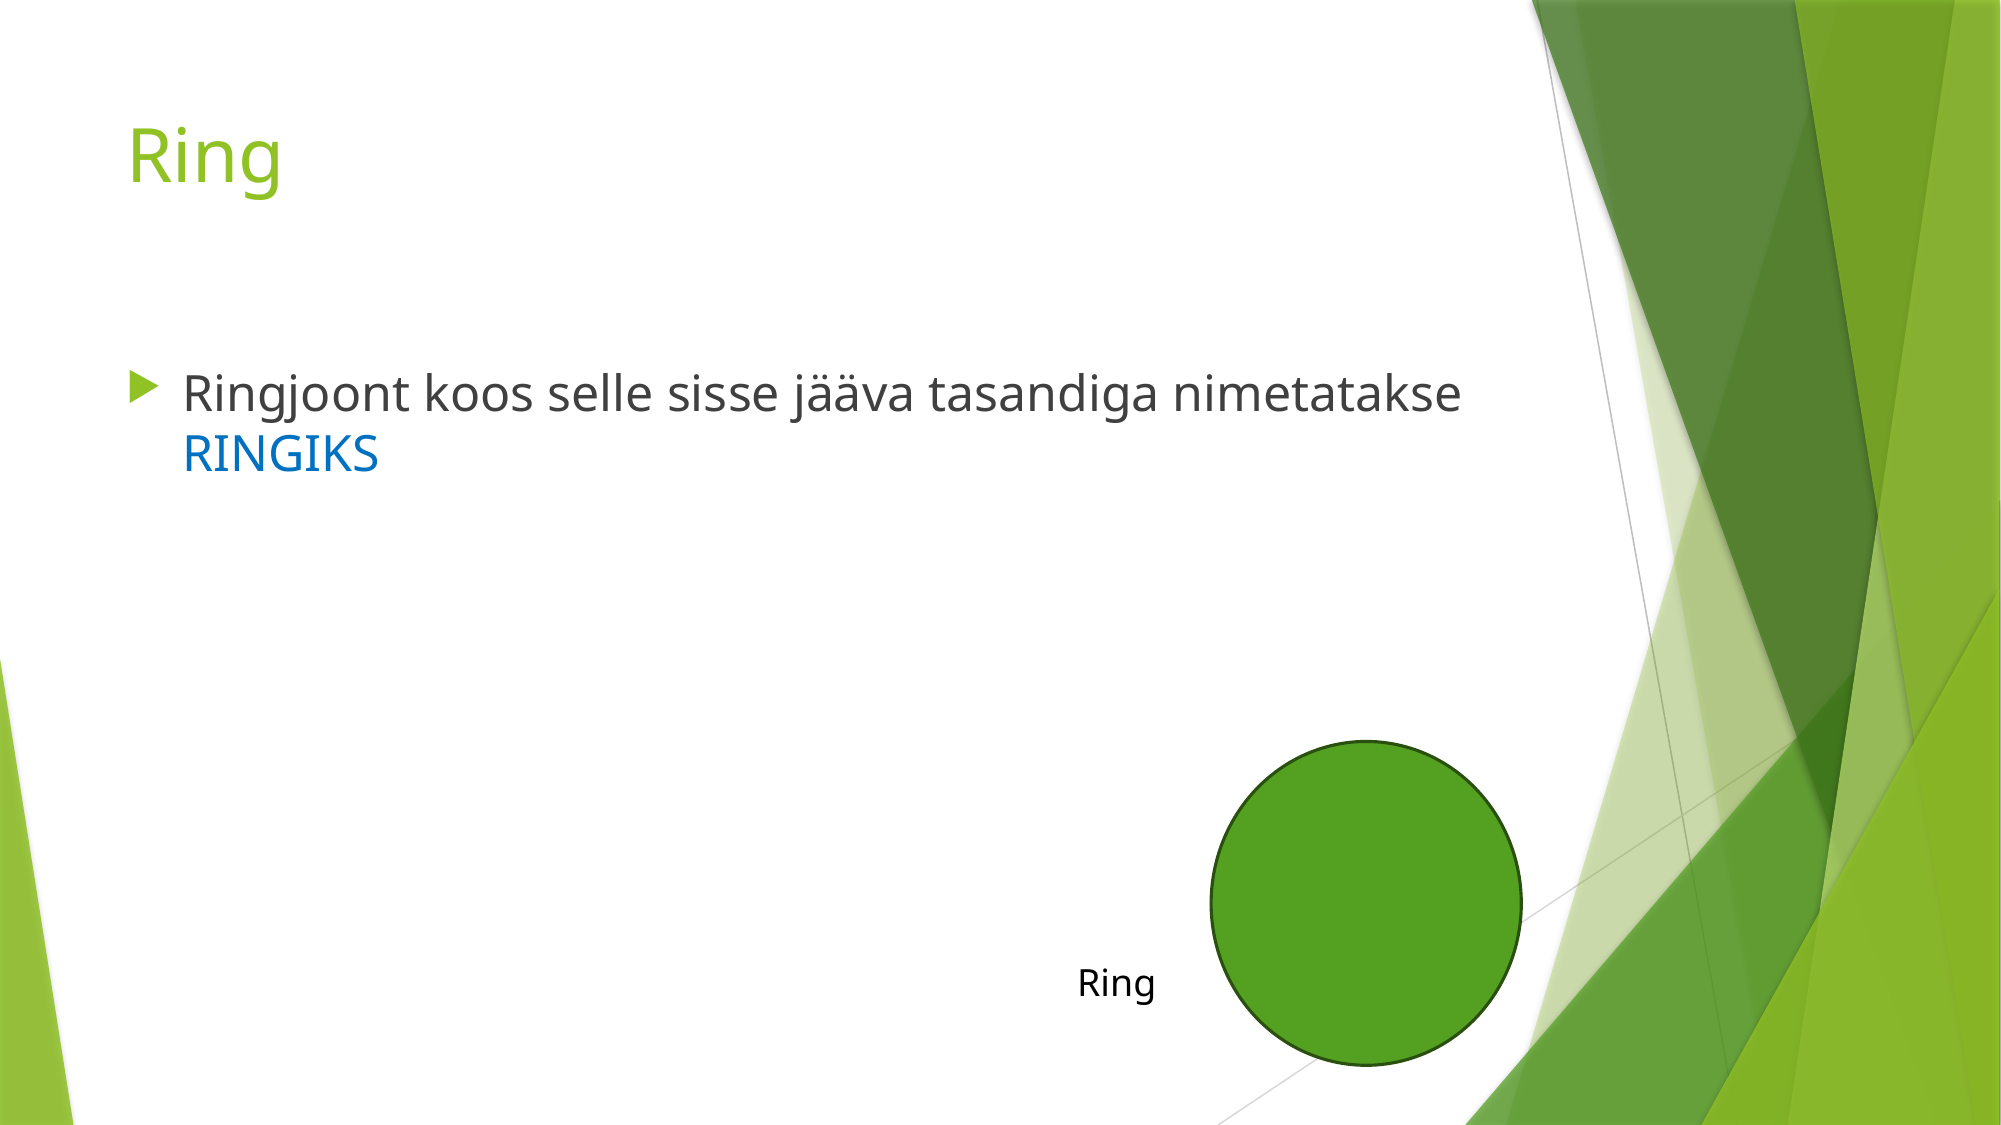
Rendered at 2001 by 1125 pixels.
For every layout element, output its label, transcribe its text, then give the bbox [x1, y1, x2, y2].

text_box Ring [1062, 952, 1172, 1012]
list Ringjoont koos selle sisse jääva tasandiga nimetatakse RINGIKS [111, 354, 1667, 843]
title Ring [111, 99, 1522, 317]
text_box [1211, 741, 1522, 1066]
